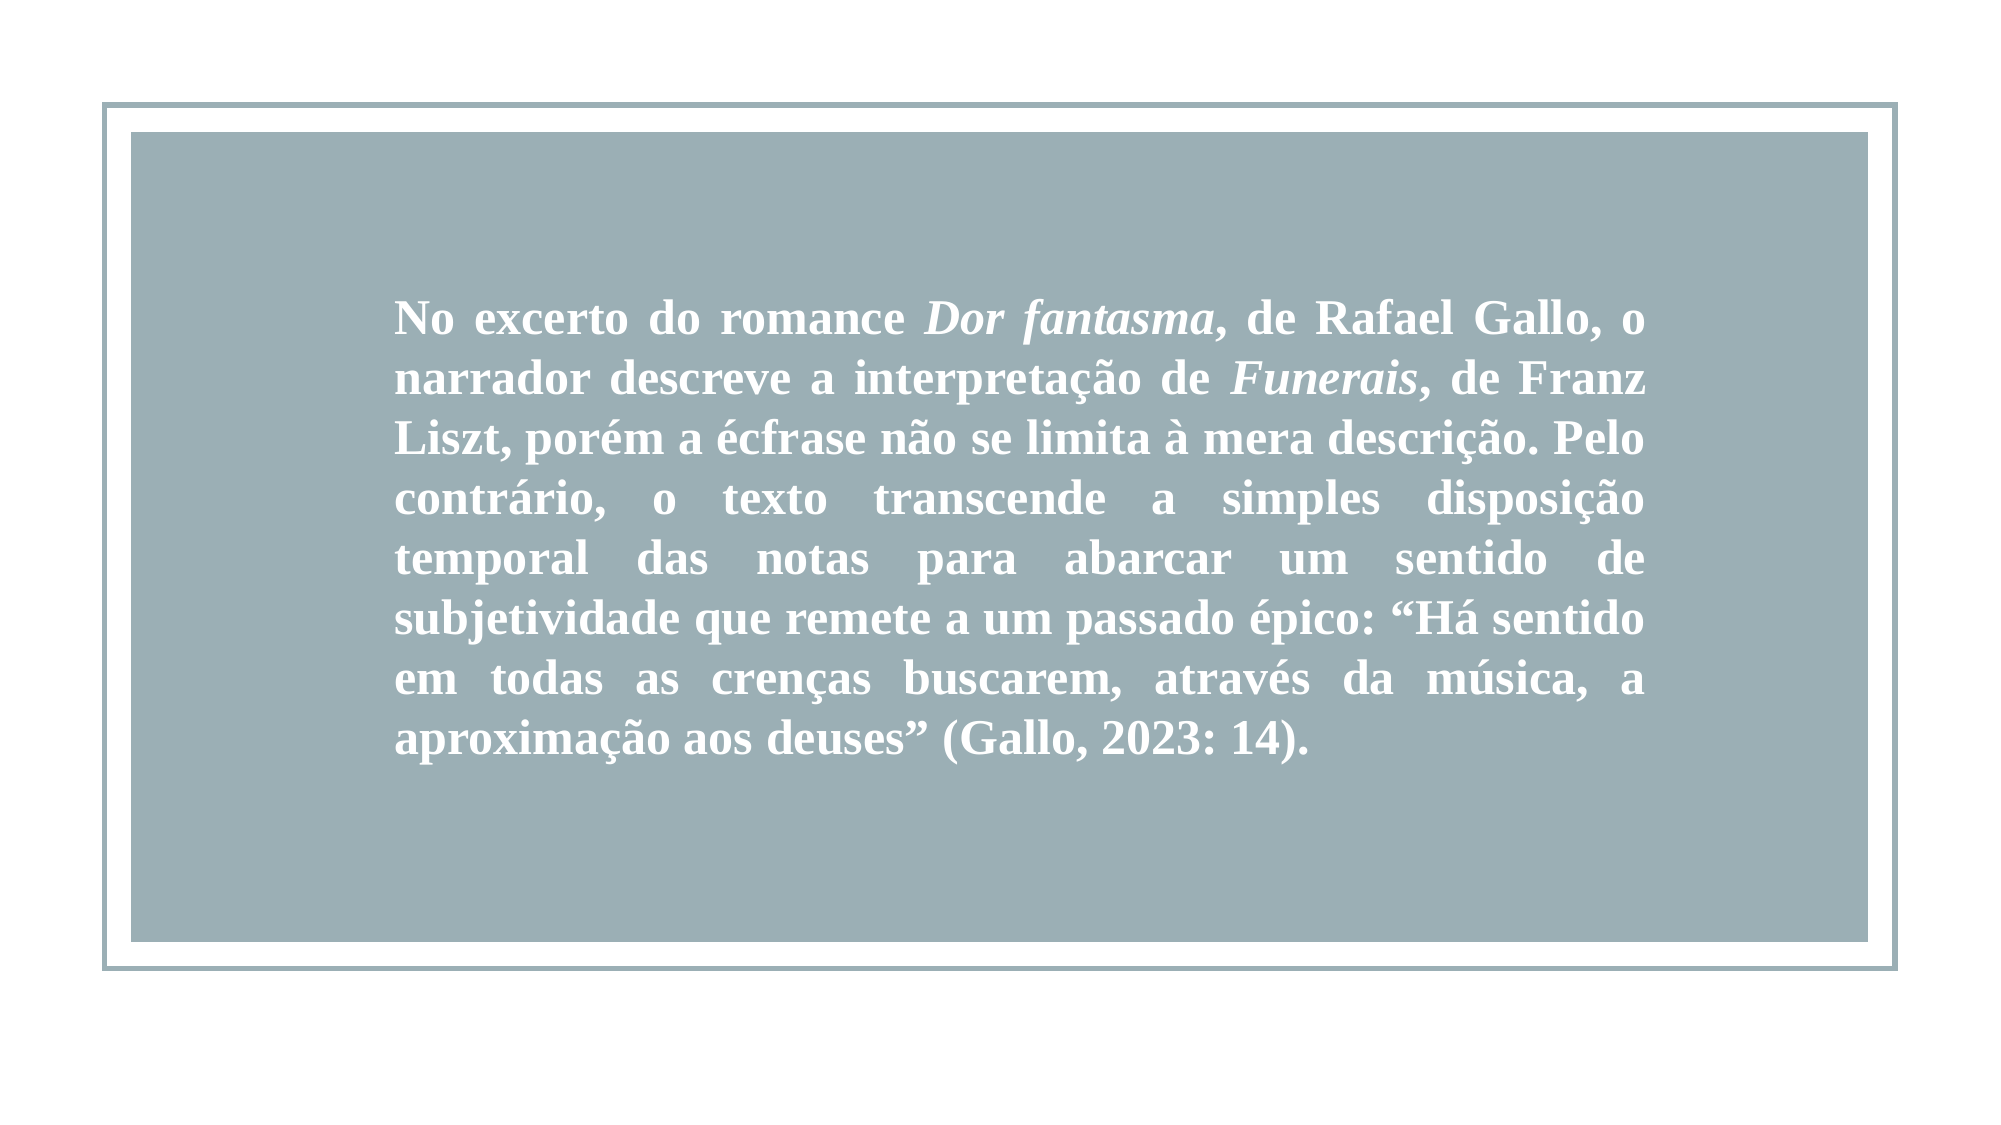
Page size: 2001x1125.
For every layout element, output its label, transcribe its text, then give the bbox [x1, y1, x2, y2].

text_box No excerto do romance Dor fantasma, de Rafael Gallo, o narrador descreve a interpretação de Funerais, de Franz Liszt, porém a écfrase não se limita à mera descrição. Pelo contrário, o texto transcende a simples disposição temporal das notas para abarcar um sentido de subjetividade que remete a um passado épico: “Há sentido em todas as crenças buscarem, através da música, a aproximação aos deuses” (Gallo, 2023: 14). [379, 156, 1662, 778]
text_box [131, 132, 1868, 942]
